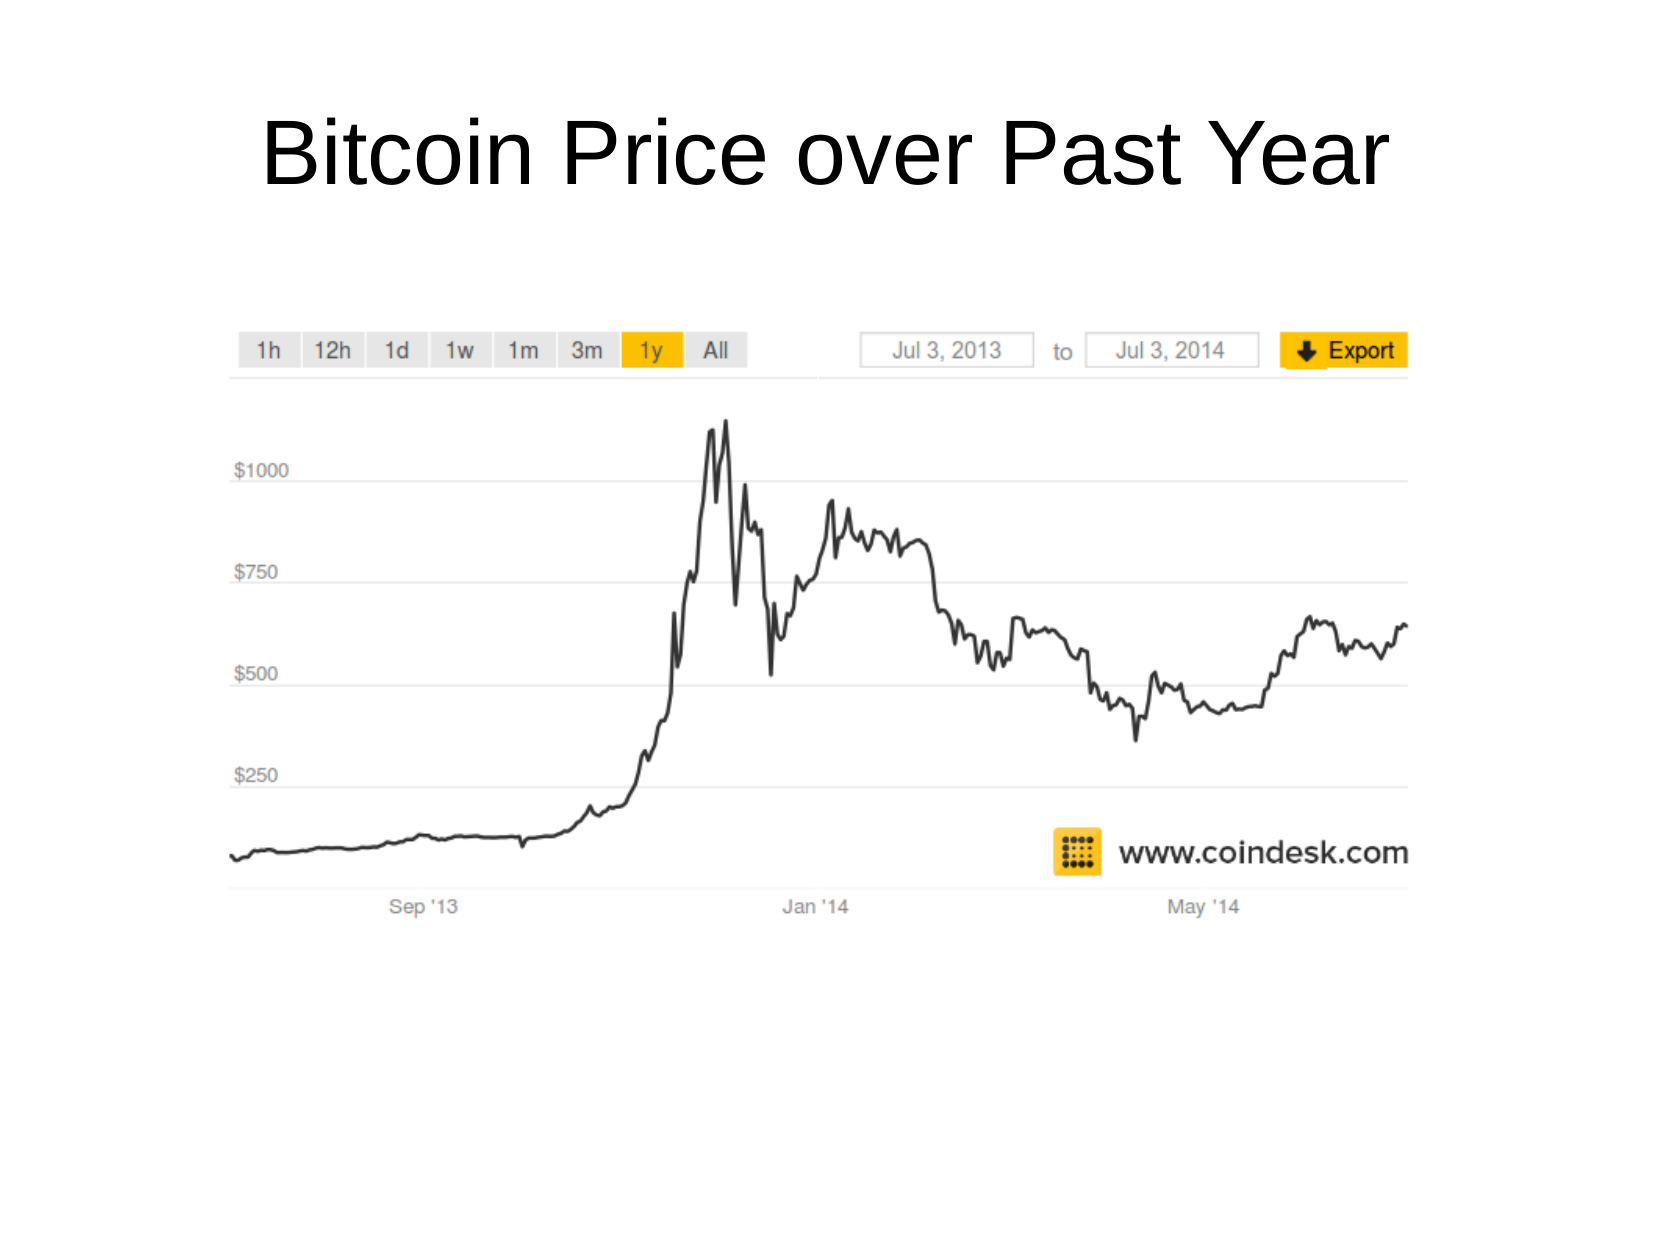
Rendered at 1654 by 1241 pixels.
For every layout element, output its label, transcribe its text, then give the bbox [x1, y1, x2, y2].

picture [228, 318, 1424, 923]
title Bitcoin Price over Past Year [82, 49, 1571, 257]
